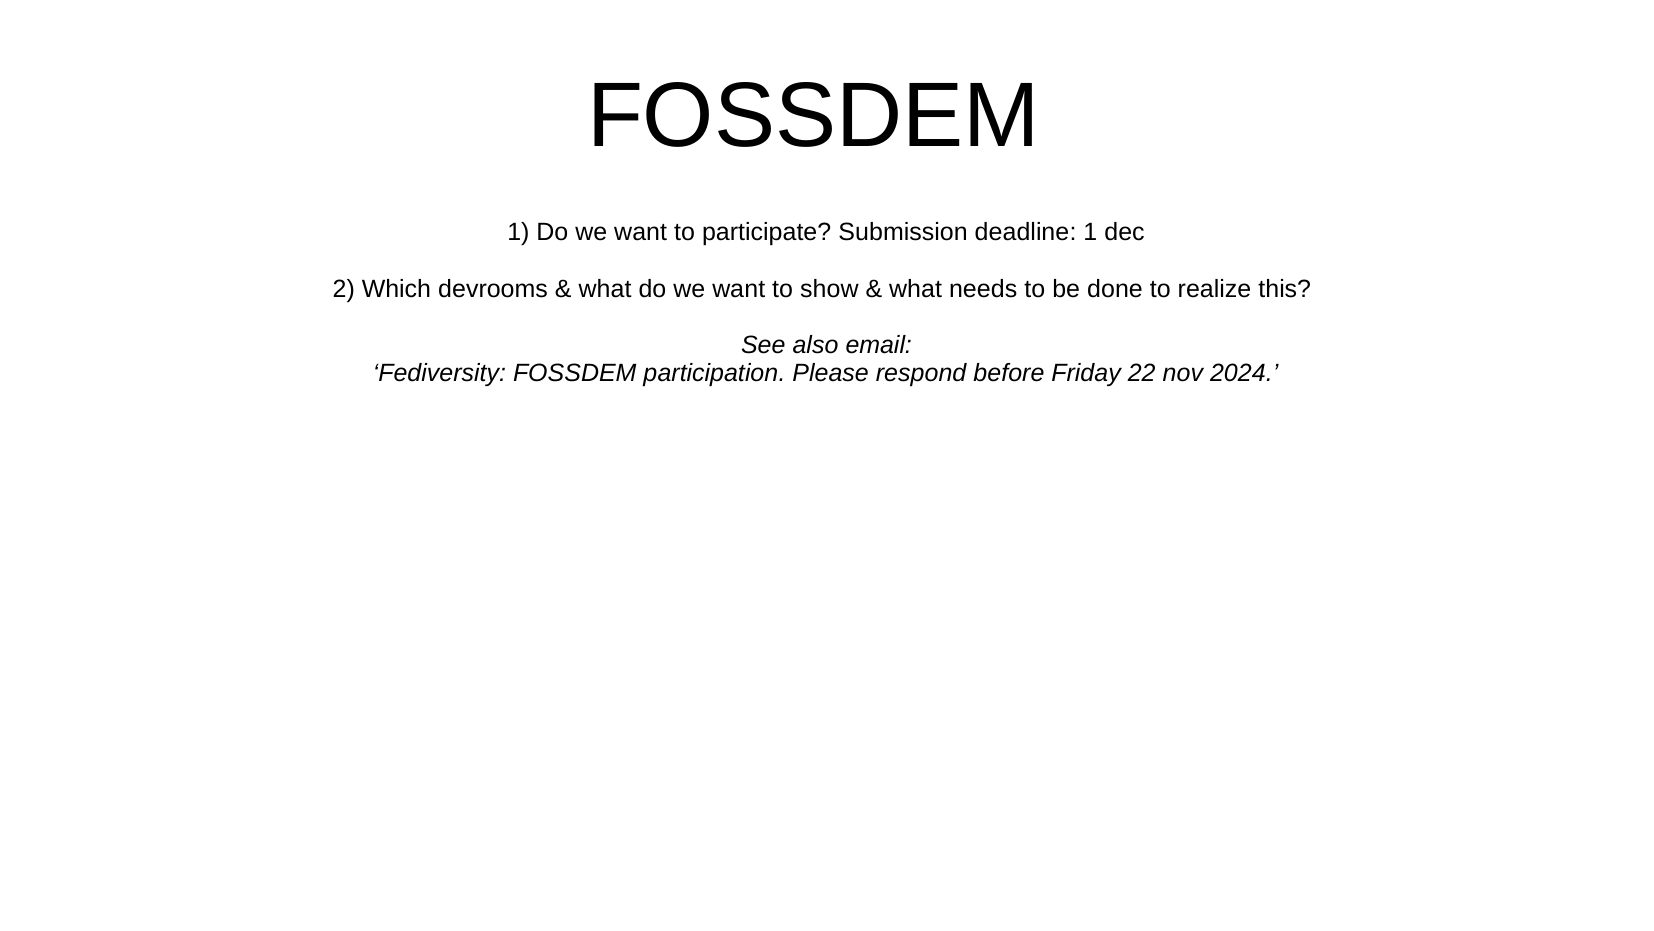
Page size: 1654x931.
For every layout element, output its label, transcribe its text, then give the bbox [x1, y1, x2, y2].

list 1) Do we want to participate? Submission deadline: 1 dec 2) Which devrooms & what do we want to show & what needs to be done to realize this? See also email: ‘Fediversity: FOSSDEM participation. Please respond before Friday 22 nov 2024.’ [82, 217, 1571, 758]
title FOSSDEM [82, 37, 1571, 193]
